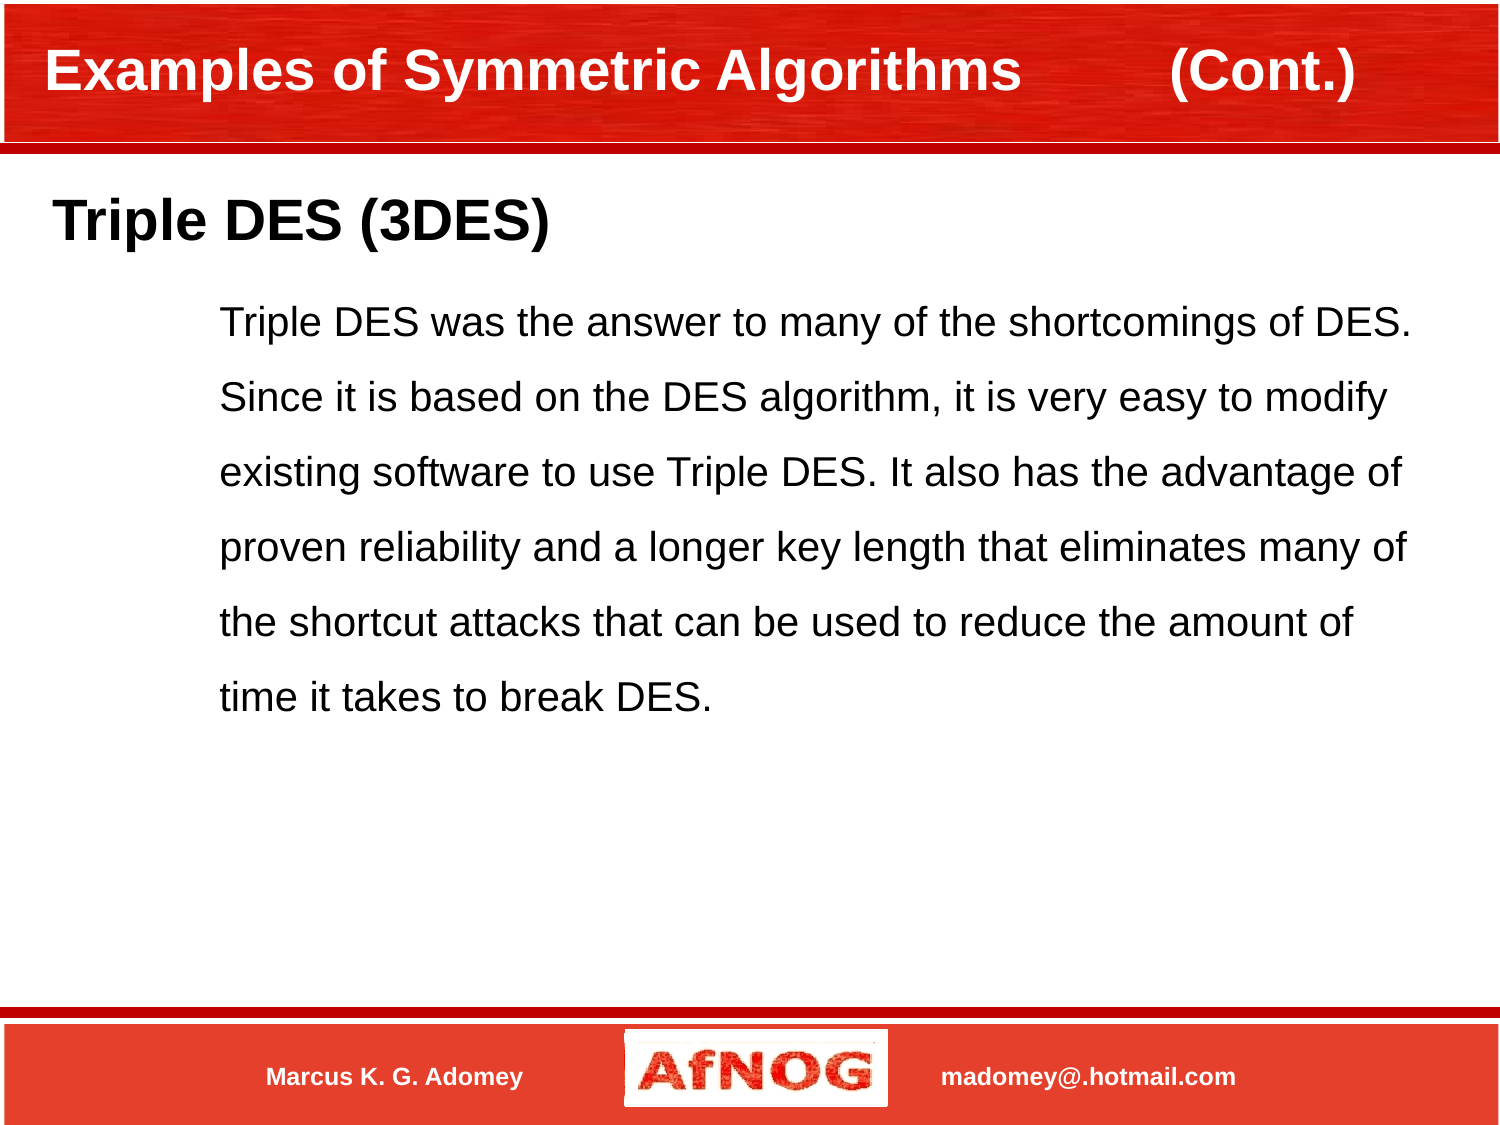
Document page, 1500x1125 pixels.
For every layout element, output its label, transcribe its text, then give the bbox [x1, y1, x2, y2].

text_box Examples of Symmetric Algorithms (Cont.) [29, 24, 1477, 111]
text_box Triple DES (3DES) [37, 174, 759, 261]
text_box Triple DES was the answer to many of the shortcomings of DES. Since it is based on the DES algorithm, it is very easy to modify existing software to use Triple DES. It also has the advantage of proven reliability and a longer key length that eliminates many of the shortcut attacks that can be used to reduce the amount of time it takes to break DES. [54, 262, 1451, 733]
